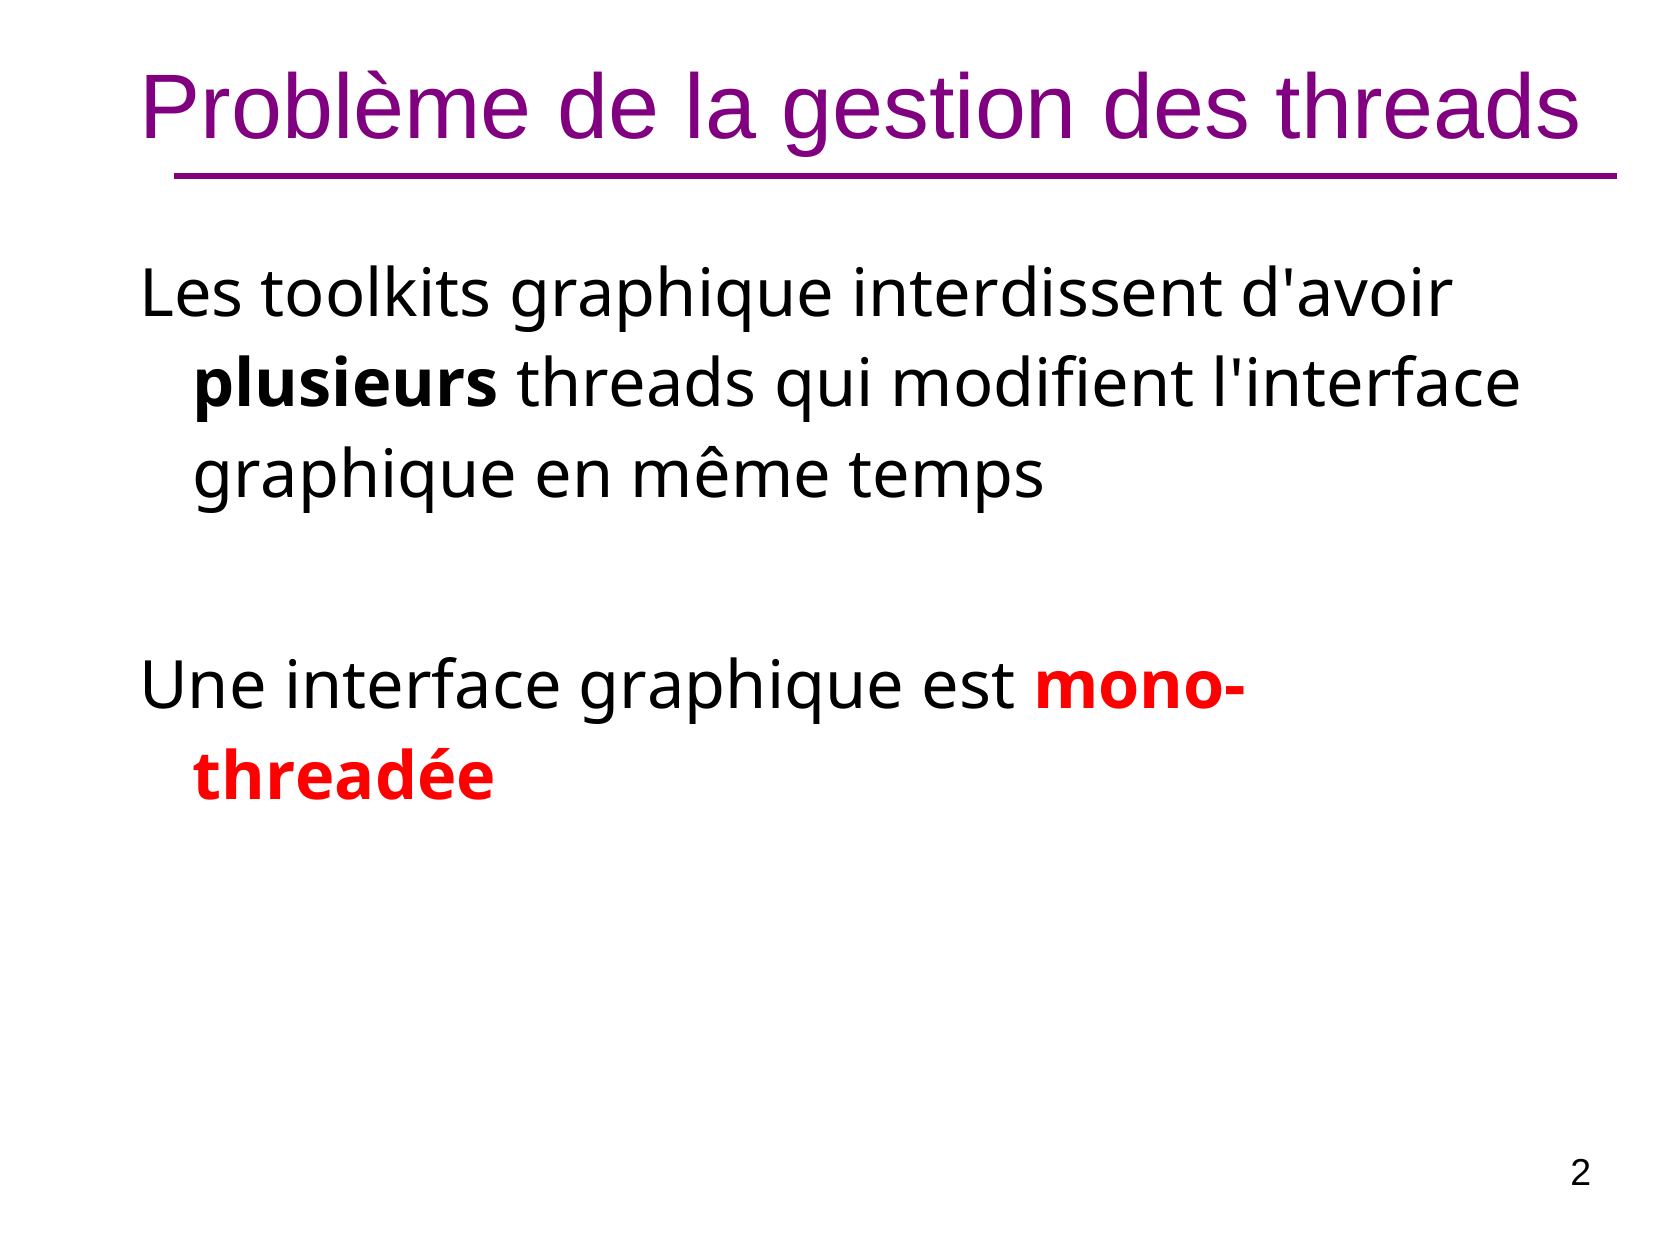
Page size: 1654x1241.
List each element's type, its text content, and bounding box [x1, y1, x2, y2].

list Les toolkits graphique interdissent d'avoir plusieurs threads qui modifient l'interface graphique en même temps Une interface graphique est mono-threadée [121, 244, 1534, 764]
title Problème de la gestion des threads [84, 55, 1584, 159]
